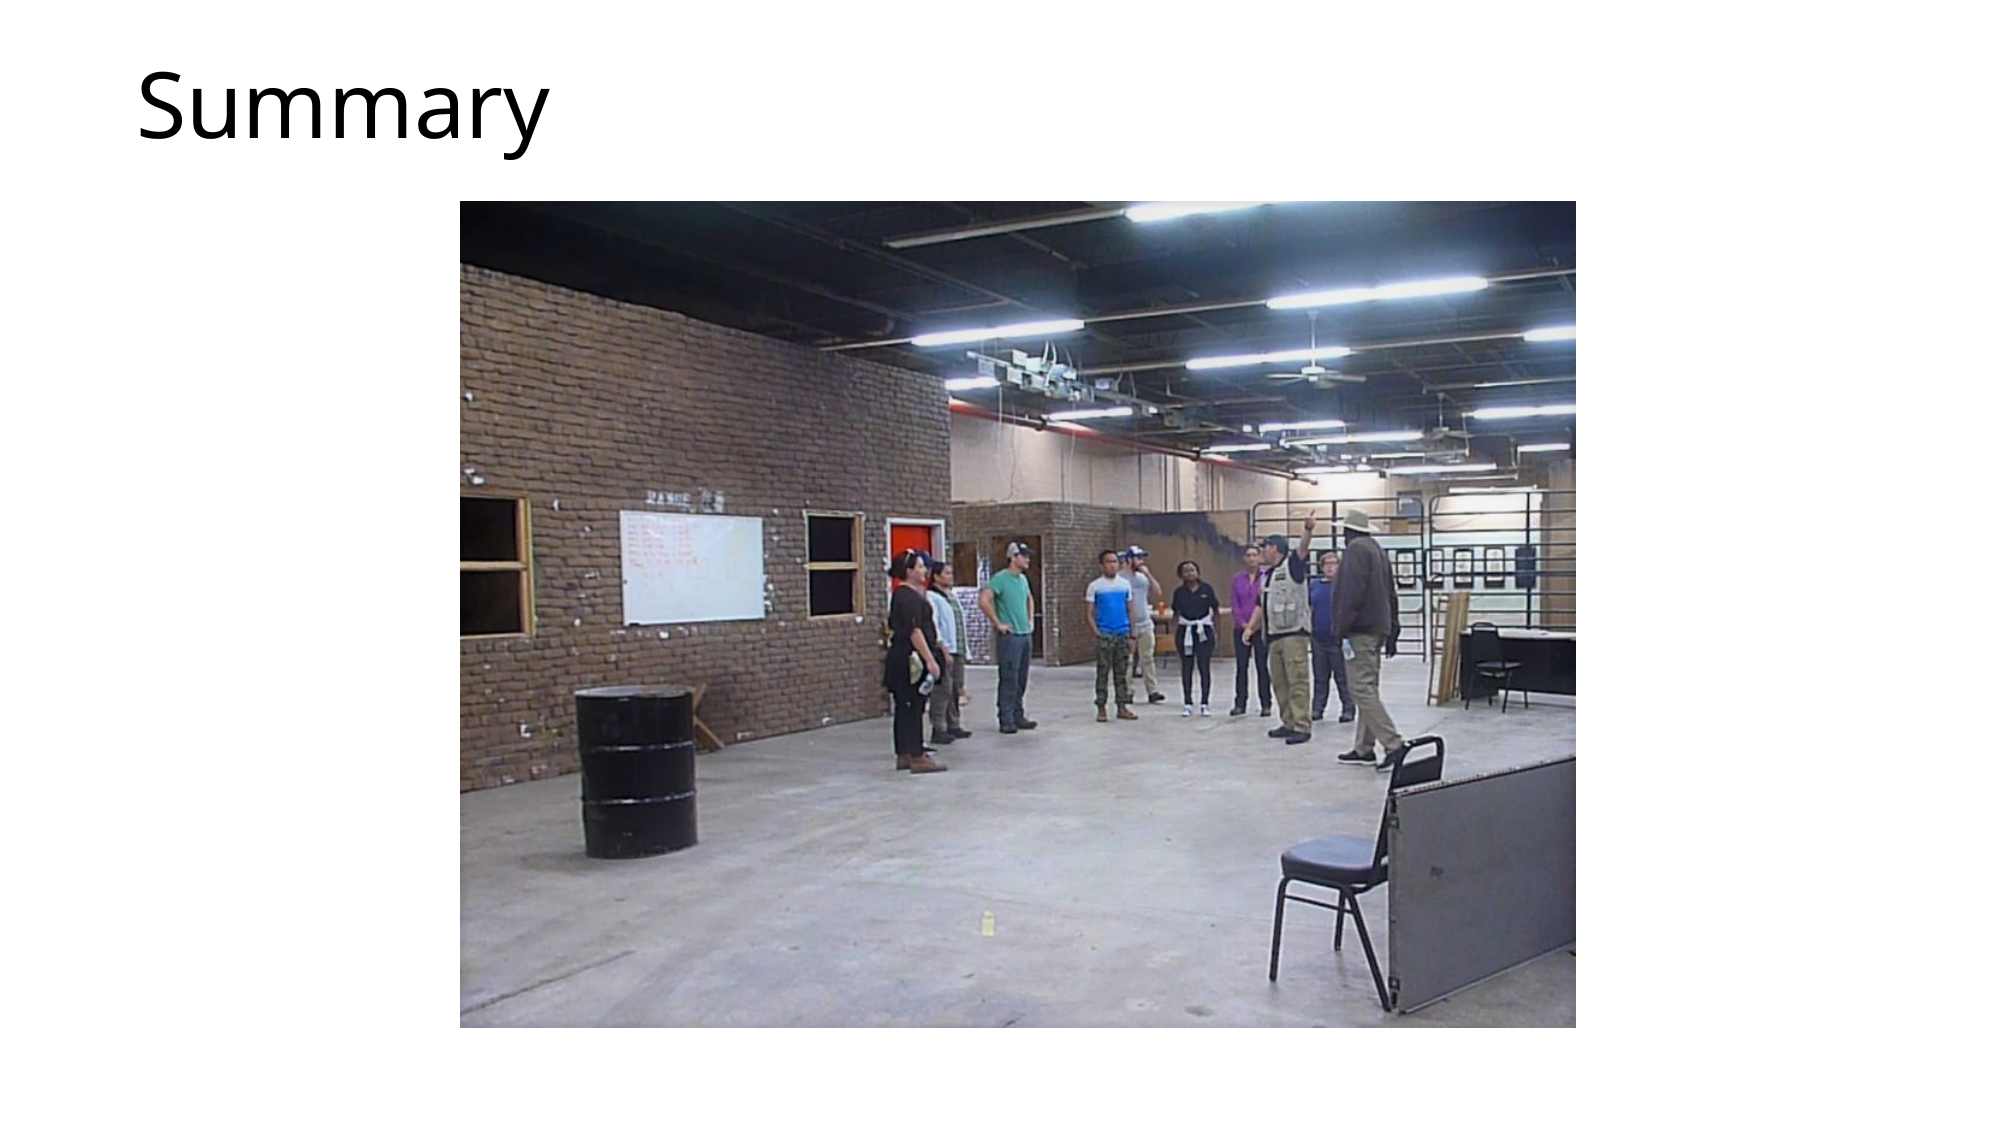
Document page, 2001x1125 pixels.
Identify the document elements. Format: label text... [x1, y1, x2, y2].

title Summary [121, 0, 1847, 218]
picture [460, 201, 1576, 1028]
